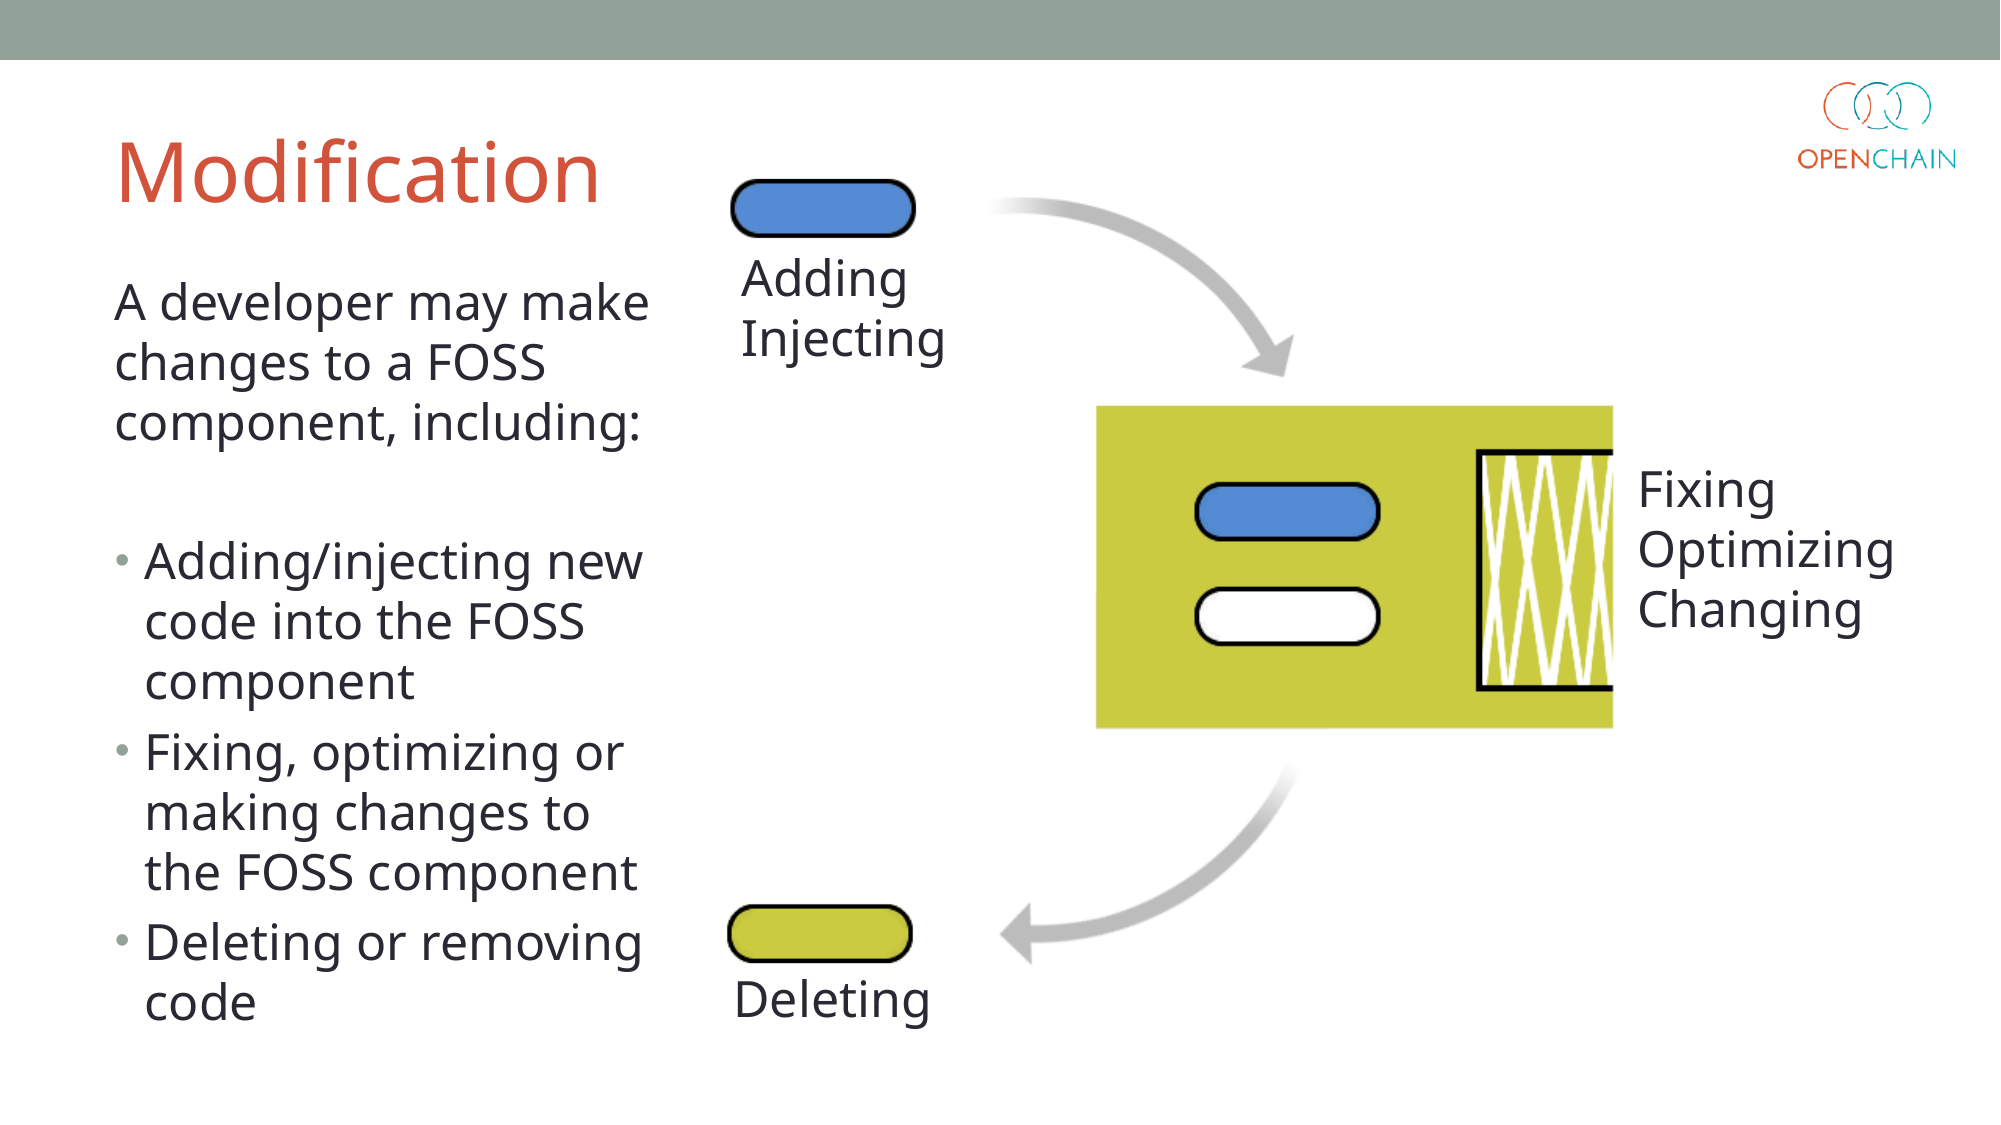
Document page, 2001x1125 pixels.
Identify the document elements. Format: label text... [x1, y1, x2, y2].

text_box Adding Injecting [726, 239, 1012, 422]
picture [574, 79, 1955, 1034]
title Modification [99, 87, 574, 250]
text_box Fixing Optimizing Changing [1622, 450, 1927, 708]
text_box Deleting [718, 960, 1037, 1036]
title Modification [1825, 87, 1900, 250]
list A developer may make changes to a FOSS component, including: Adding/injecting new code into the FOSS component Fixing, optimizing or making changes to the FOSS component Deleting or removing code [99, 262, 692, 1063]
